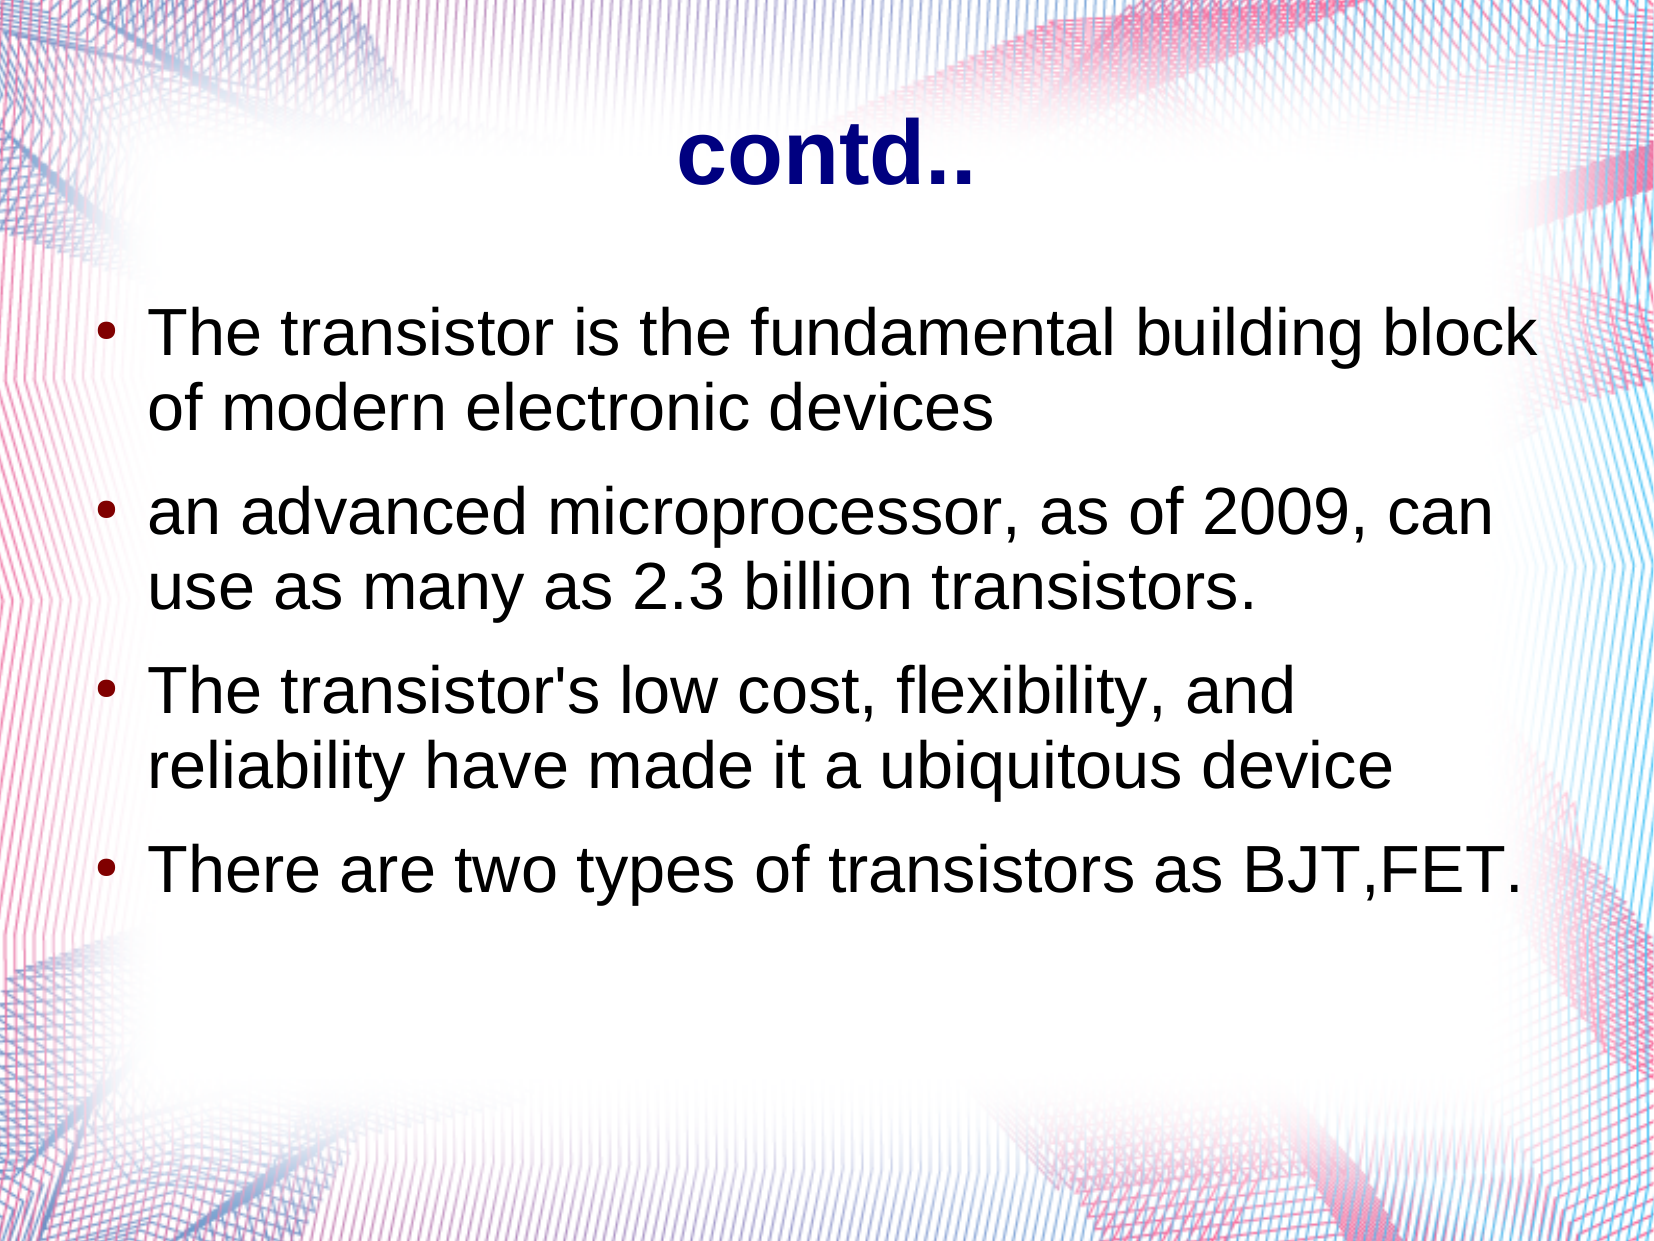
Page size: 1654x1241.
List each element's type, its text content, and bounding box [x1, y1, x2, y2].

title contd.. [82, 56, 1571, 250]
list The transistor is the fundamental building block of modern electronic devices an advanced microprocessor, as of 2009, can use as many as 2.3 billion transistors. The transistor's low cost, flexibility, and reliability have made it a ubiquitous device There are two types of transistors as BJT,FET. [76, 295, 1565, 1100]
picture [0, 0, 1654, 1241]
